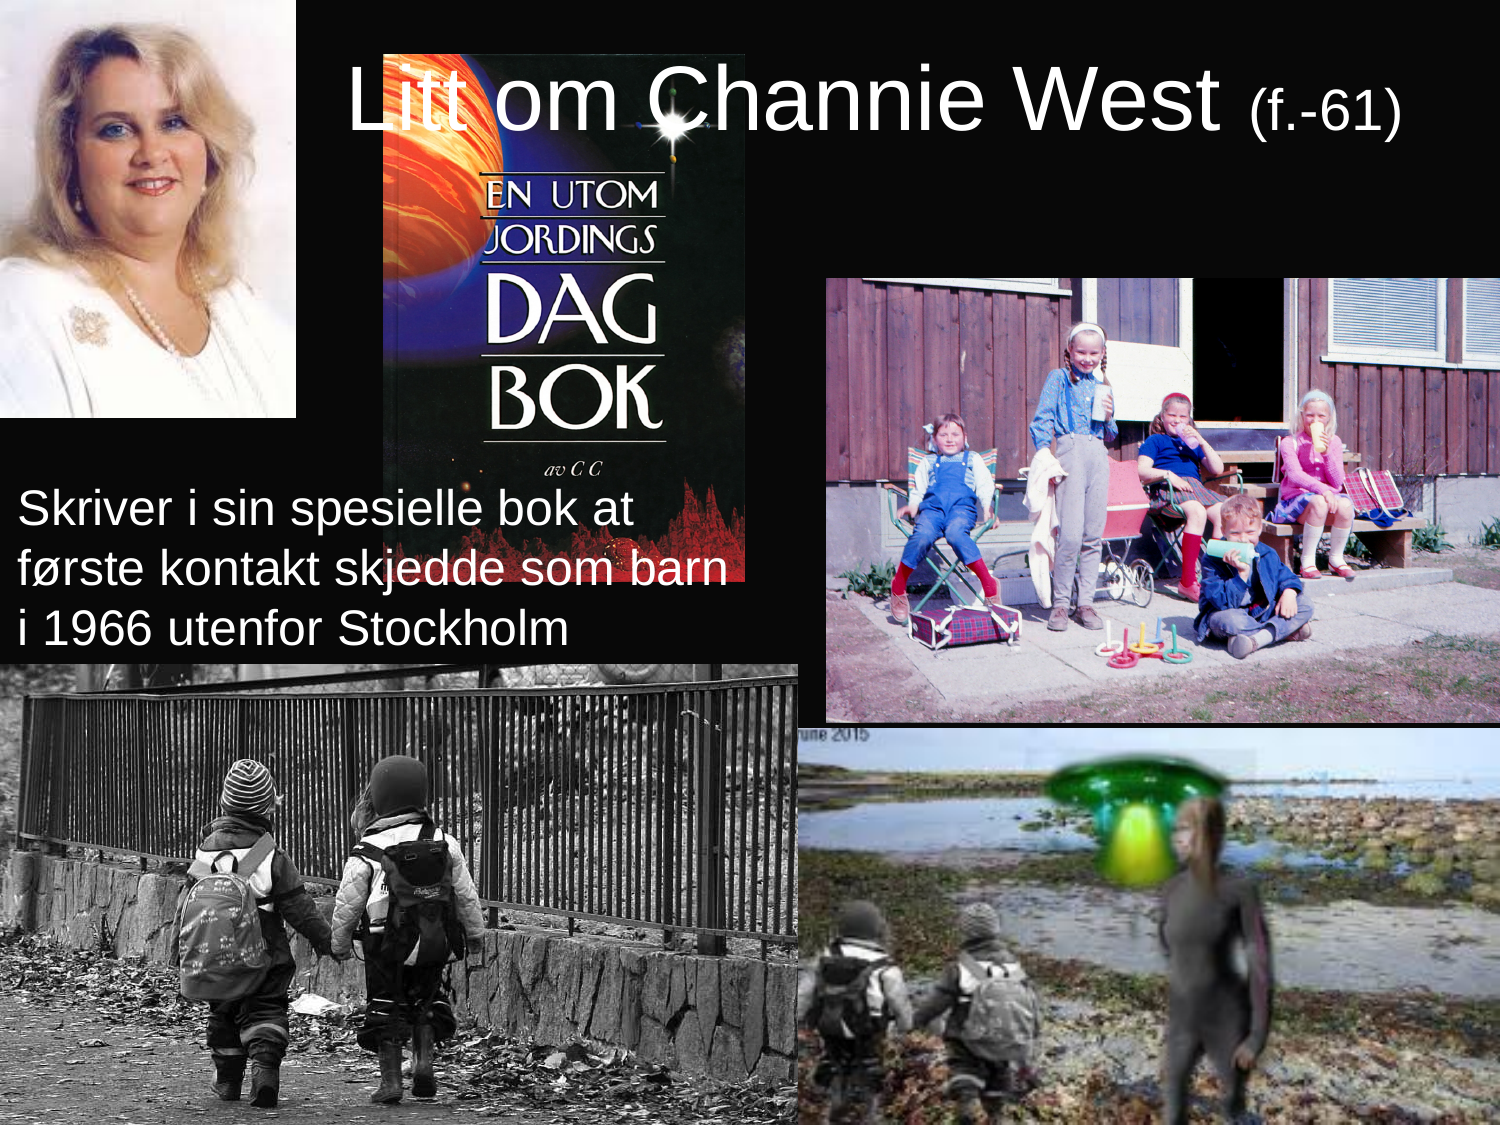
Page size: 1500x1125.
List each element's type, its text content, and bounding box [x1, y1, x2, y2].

picture [0, 0, 296, 418]
picture [0, 664, 1500, 1125]
list Skriver i sin spesielle bok at første kontakt skjedde som barn i 1966 utenfor Stockholm [0, 467, 768, 664]
title Litt om Channie West (f.-61) [289, 0, 1461, 188]
picture [826, 278, 1500, 723]
picture [383, 188, 745, 467]
